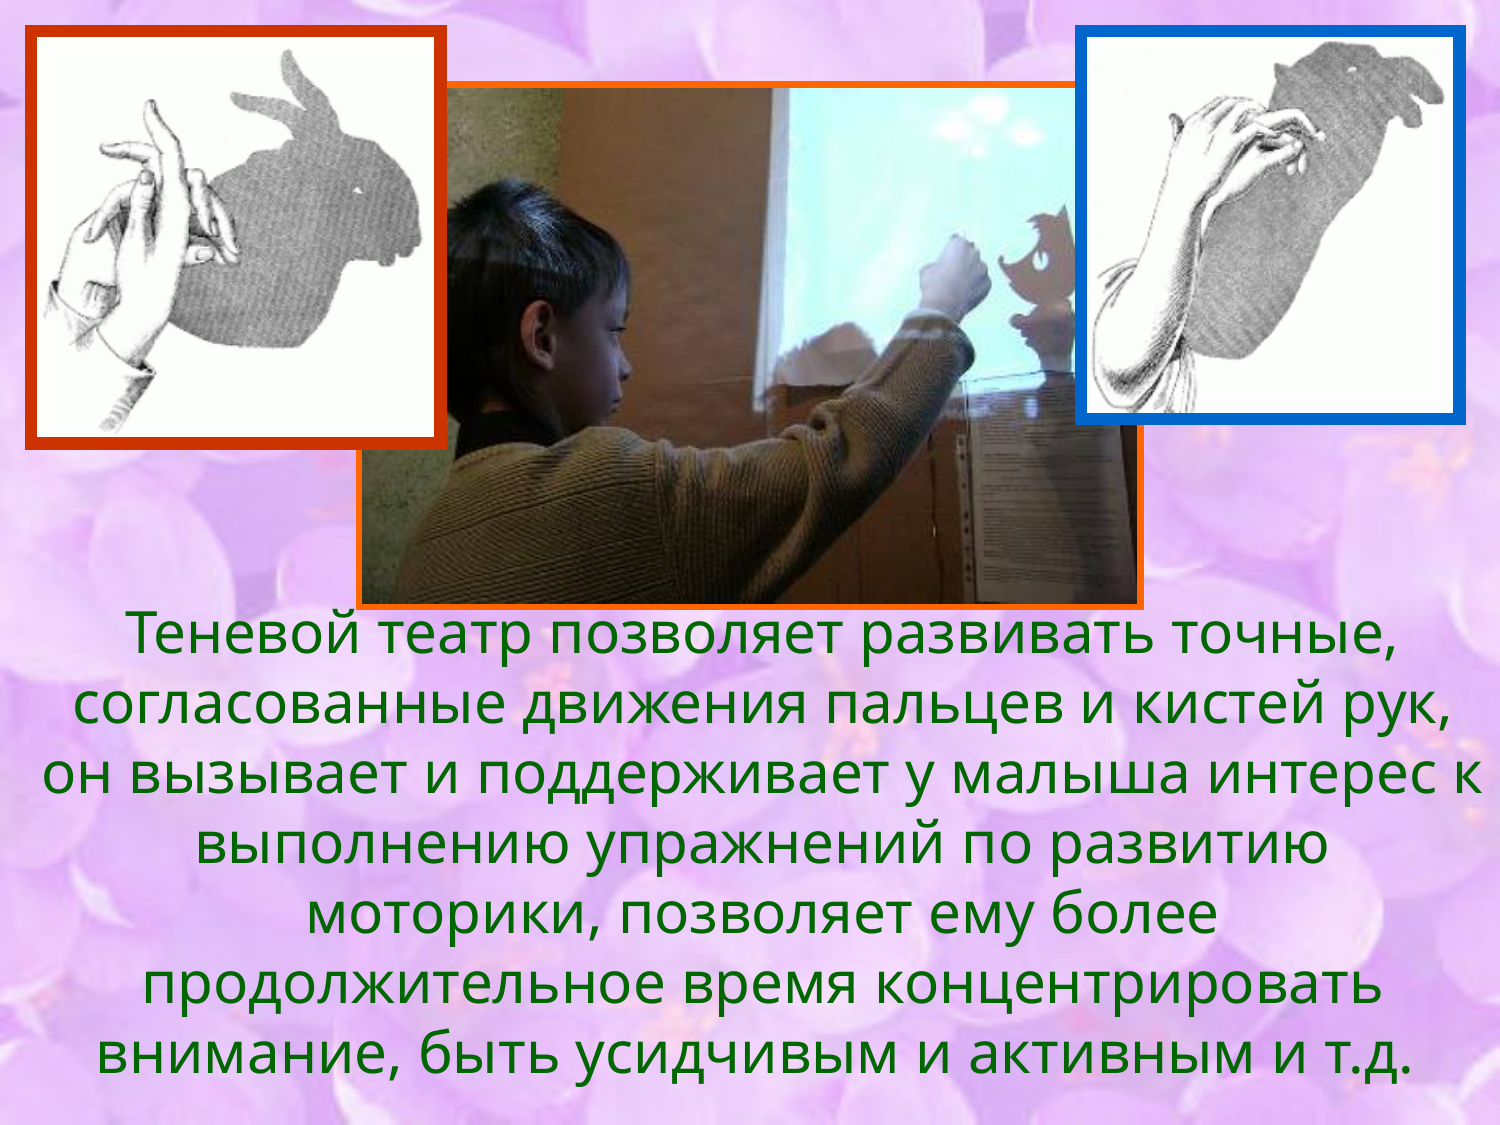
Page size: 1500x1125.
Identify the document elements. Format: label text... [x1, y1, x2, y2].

text_box Теневой театр позволяет развивать точные, согласованные движения пальцев и кистей рук, он вызывает и поддерживает у малыша интерес к выполнению упражнений по развитию моторики, позволяет ему более продолжительное время концентрировать внимание, быть усидчивым и активным и т.д. [24, 587, 1500, 1093]
picture [1087, 37, 1454, 413]
picture [362, 87, 1138, 587]
picture [37, 37, 435, 438]
